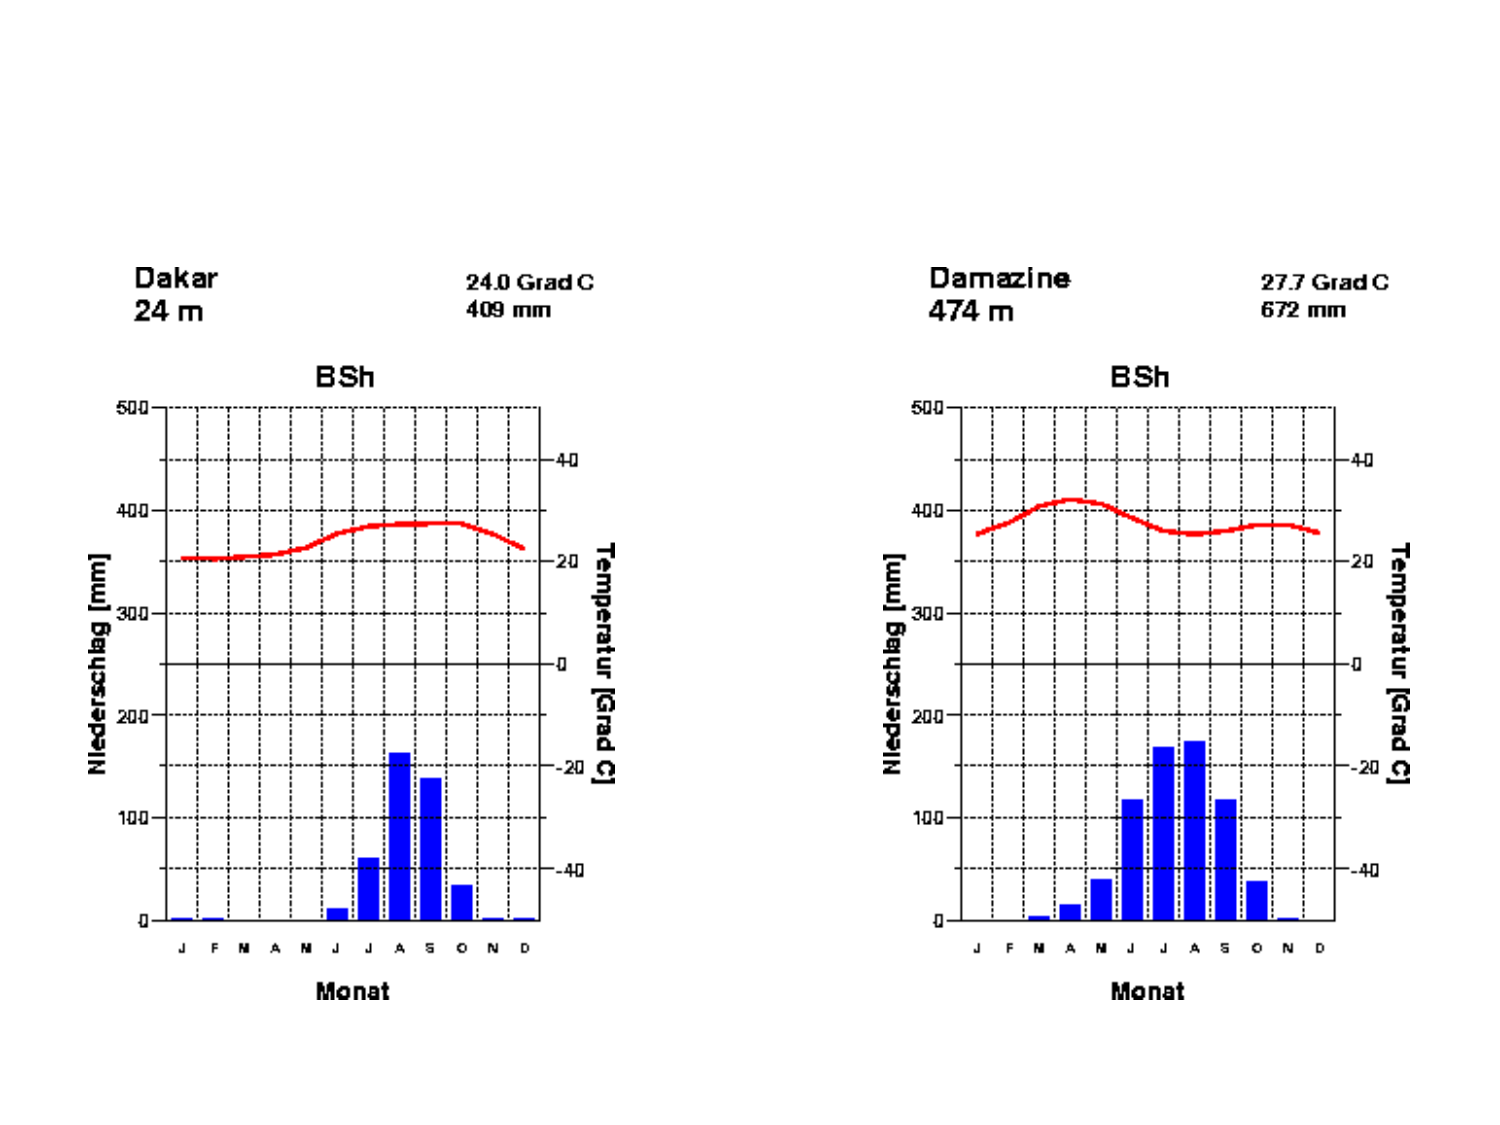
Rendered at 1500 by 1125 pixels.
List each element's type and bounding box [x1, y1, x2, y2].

picture [883, 267, 1410, 1000]
picture [88, 267, 615, 1000]
